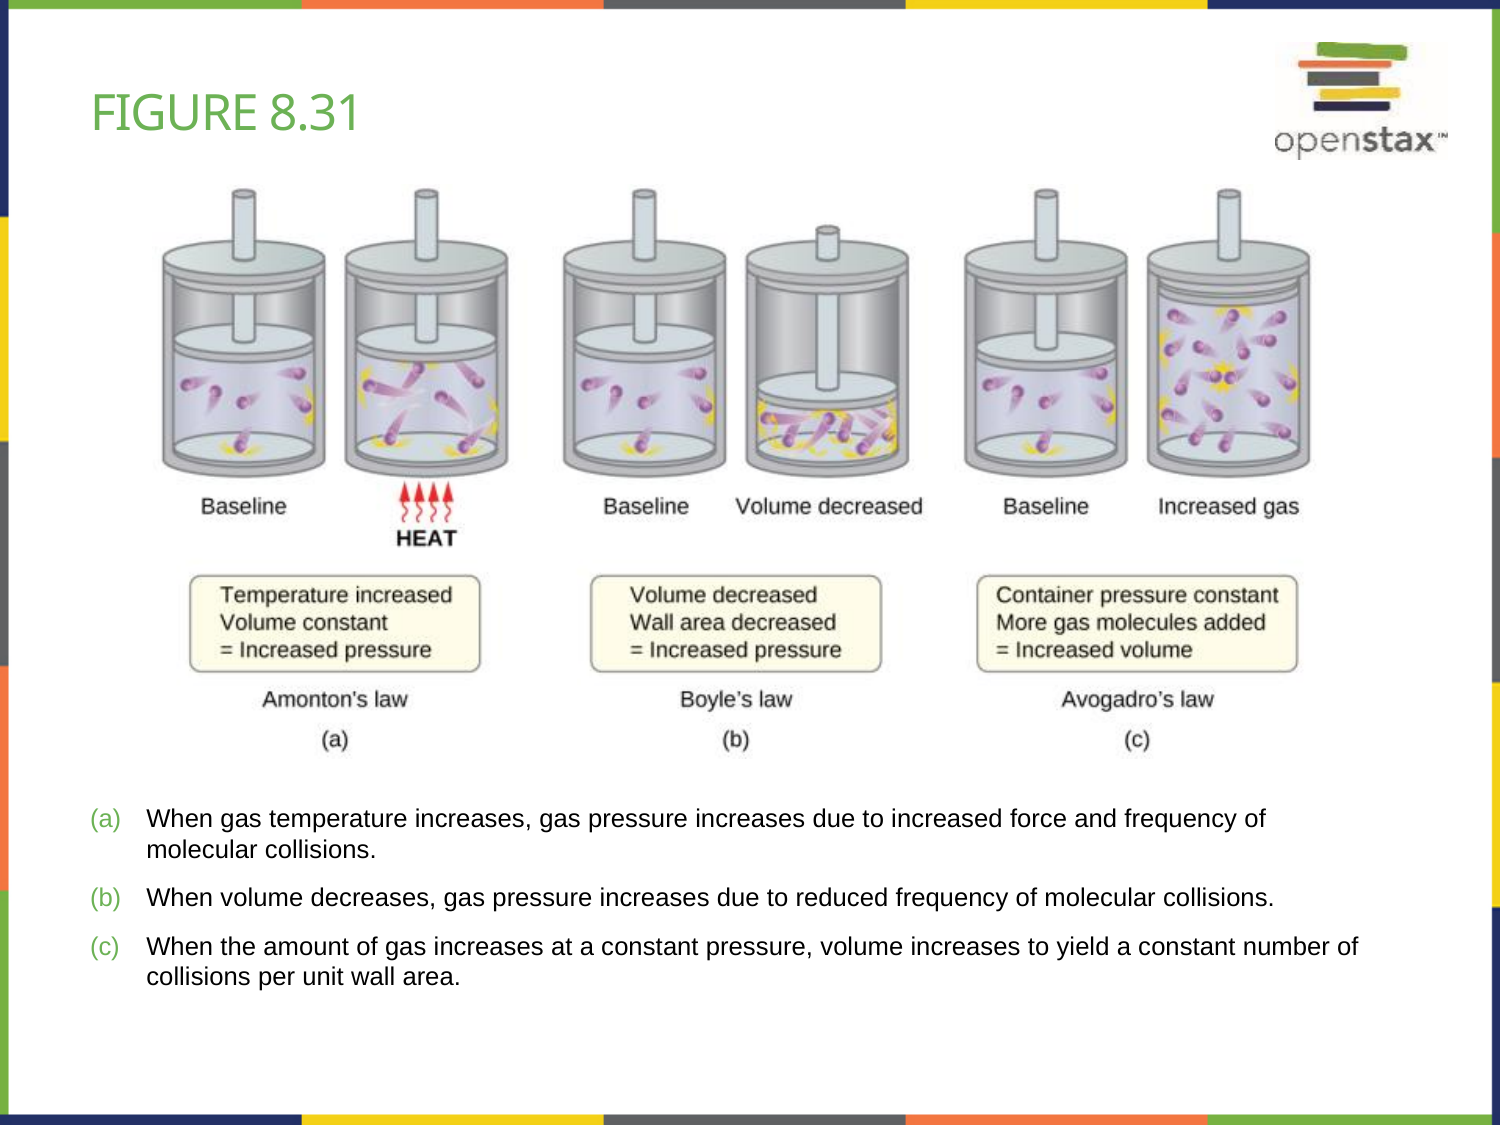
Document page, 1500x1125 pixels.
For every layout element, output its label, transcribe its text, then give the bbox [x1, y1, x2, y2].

title Figure 8.31 [75, 39, 1398, 148]
picture [0, 0, 1500, 1125]
list When gas temperature increases, gas pressure increases due to increased force and frequency of molecular collisions. When volume decreases, gas pressure increases due to reduced frequency of molecular collisions. When the amount of gas increases at a constant pressure, volume increases to yield a constant number of collisions per unit wall area. [75, 794, 1398, 986]
